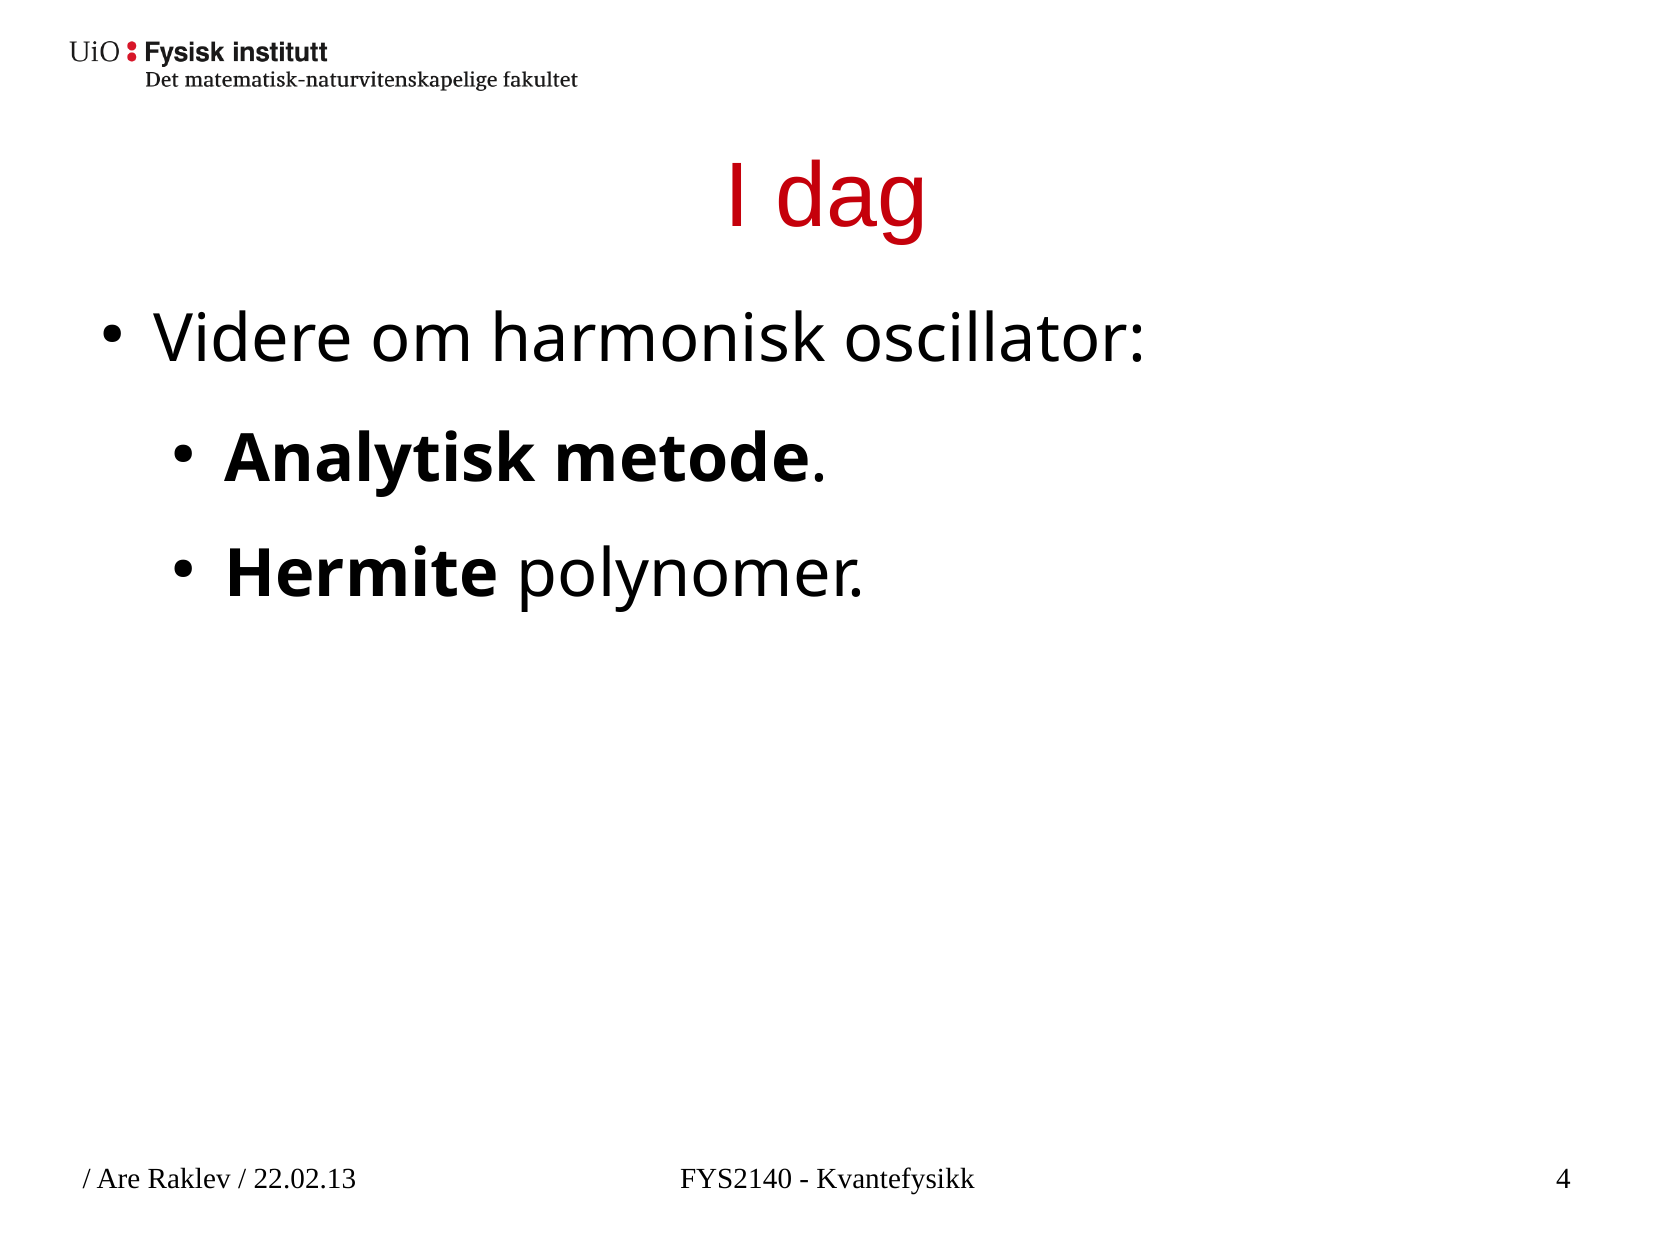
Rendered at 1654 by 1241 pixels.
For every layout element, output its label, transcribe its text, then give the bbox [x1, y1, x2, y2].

picture [68, 37, 581, 93]
title I dag [82, 90, 1571, 290]
list Videre om harmonisk oscillator: Analytisk metode. Hermite polynomer. [82, 290, 1613, 1094]
